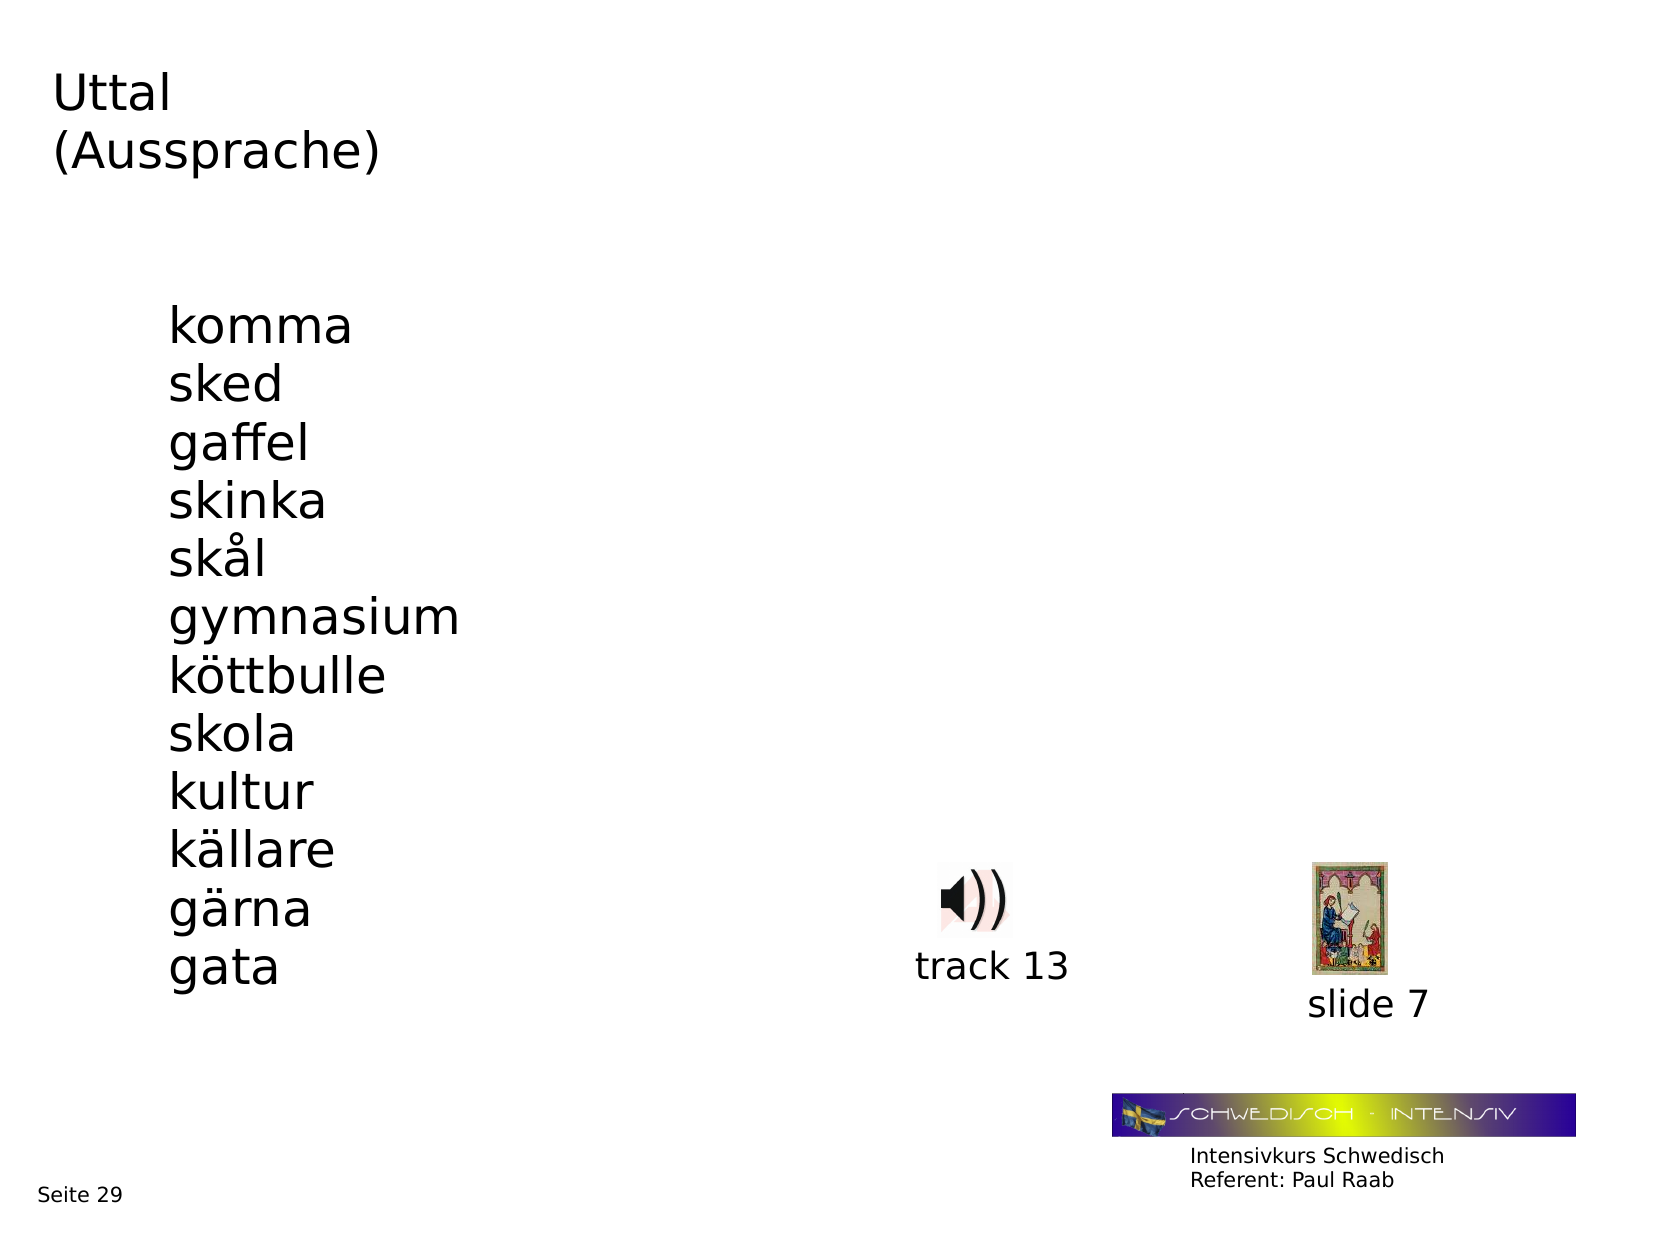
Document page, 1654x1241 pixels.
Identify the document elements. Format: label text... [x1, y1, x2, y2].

picture [937, 862, 1013, 937]
picture [1112, 1093, 1576, 1137]
picture [1312, 862, 1388, 975]
text_box Uttal (Aussprache) [37, 56, 441, 188]
text_box komma sked gaffel skinka skål gymnasium köttbulle skola kultur källare gärna gata [153, 289, 751, 1004]
text_box slide 7 [1292, 975, 1481, 1034]
text_box track 13 [900, 937, 1088, 996]
